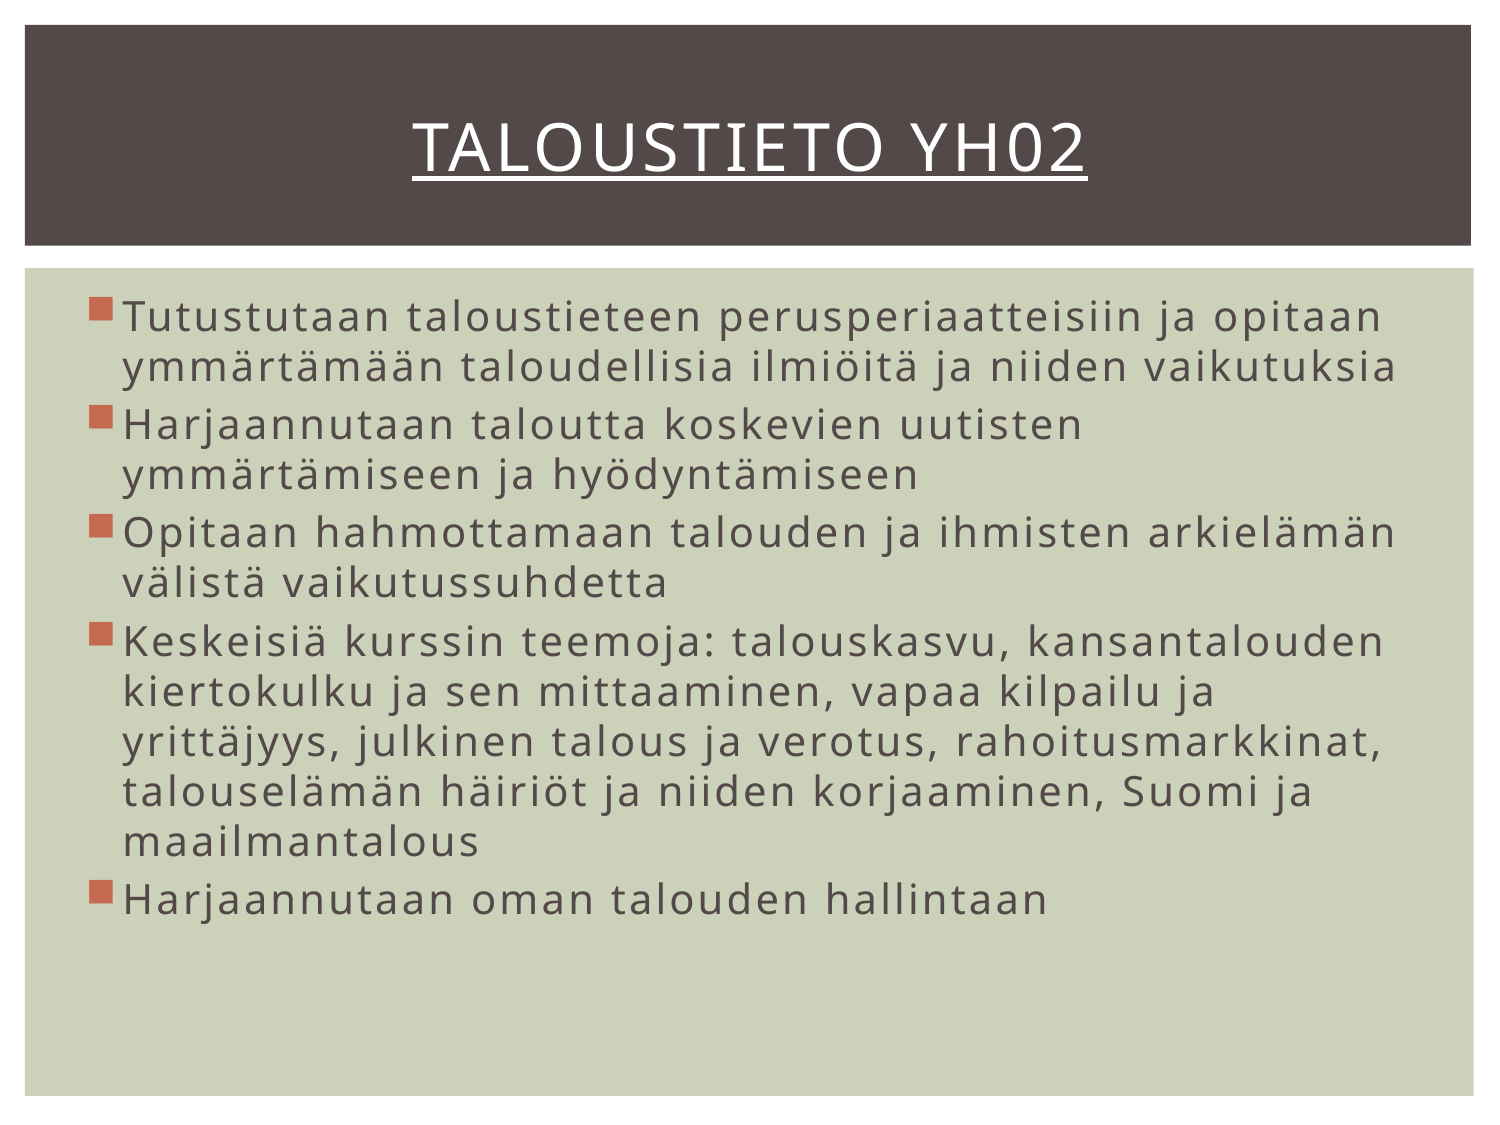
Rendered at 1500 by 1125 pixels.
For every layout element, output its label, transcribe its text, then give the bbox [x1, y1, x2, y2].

title TALOUSTIETO yh02 [62, 58, 1438, 232]
list Tutustutaan taloustieteen perusperiaatteisiin ja opitaan ymmärtämään taloudellisia ilmiöitä ja niiden vaikutuksia Harjaannutaan taloutta koskevien uutisten ymmärtämiseen ja hyödyntämiseen Opitaan hahmottamaan talouden ja ihmisten arkielämän välistä vaikutussuhdetta Keskeisiä kurssin teemoja: talouskasvu, kansantalouden kiertokulku ja sen mittaaminen, vapaa kilpailu ja yrittäjyys, julkinen talous ja verotus, rahoitusmarkkinat, talouselämän häiriöt ja niiden korjaaminen, Suomi ja maailmantalous Harjaannutaan oman talouden hallintaan [62, 281, 1442, 1005]
